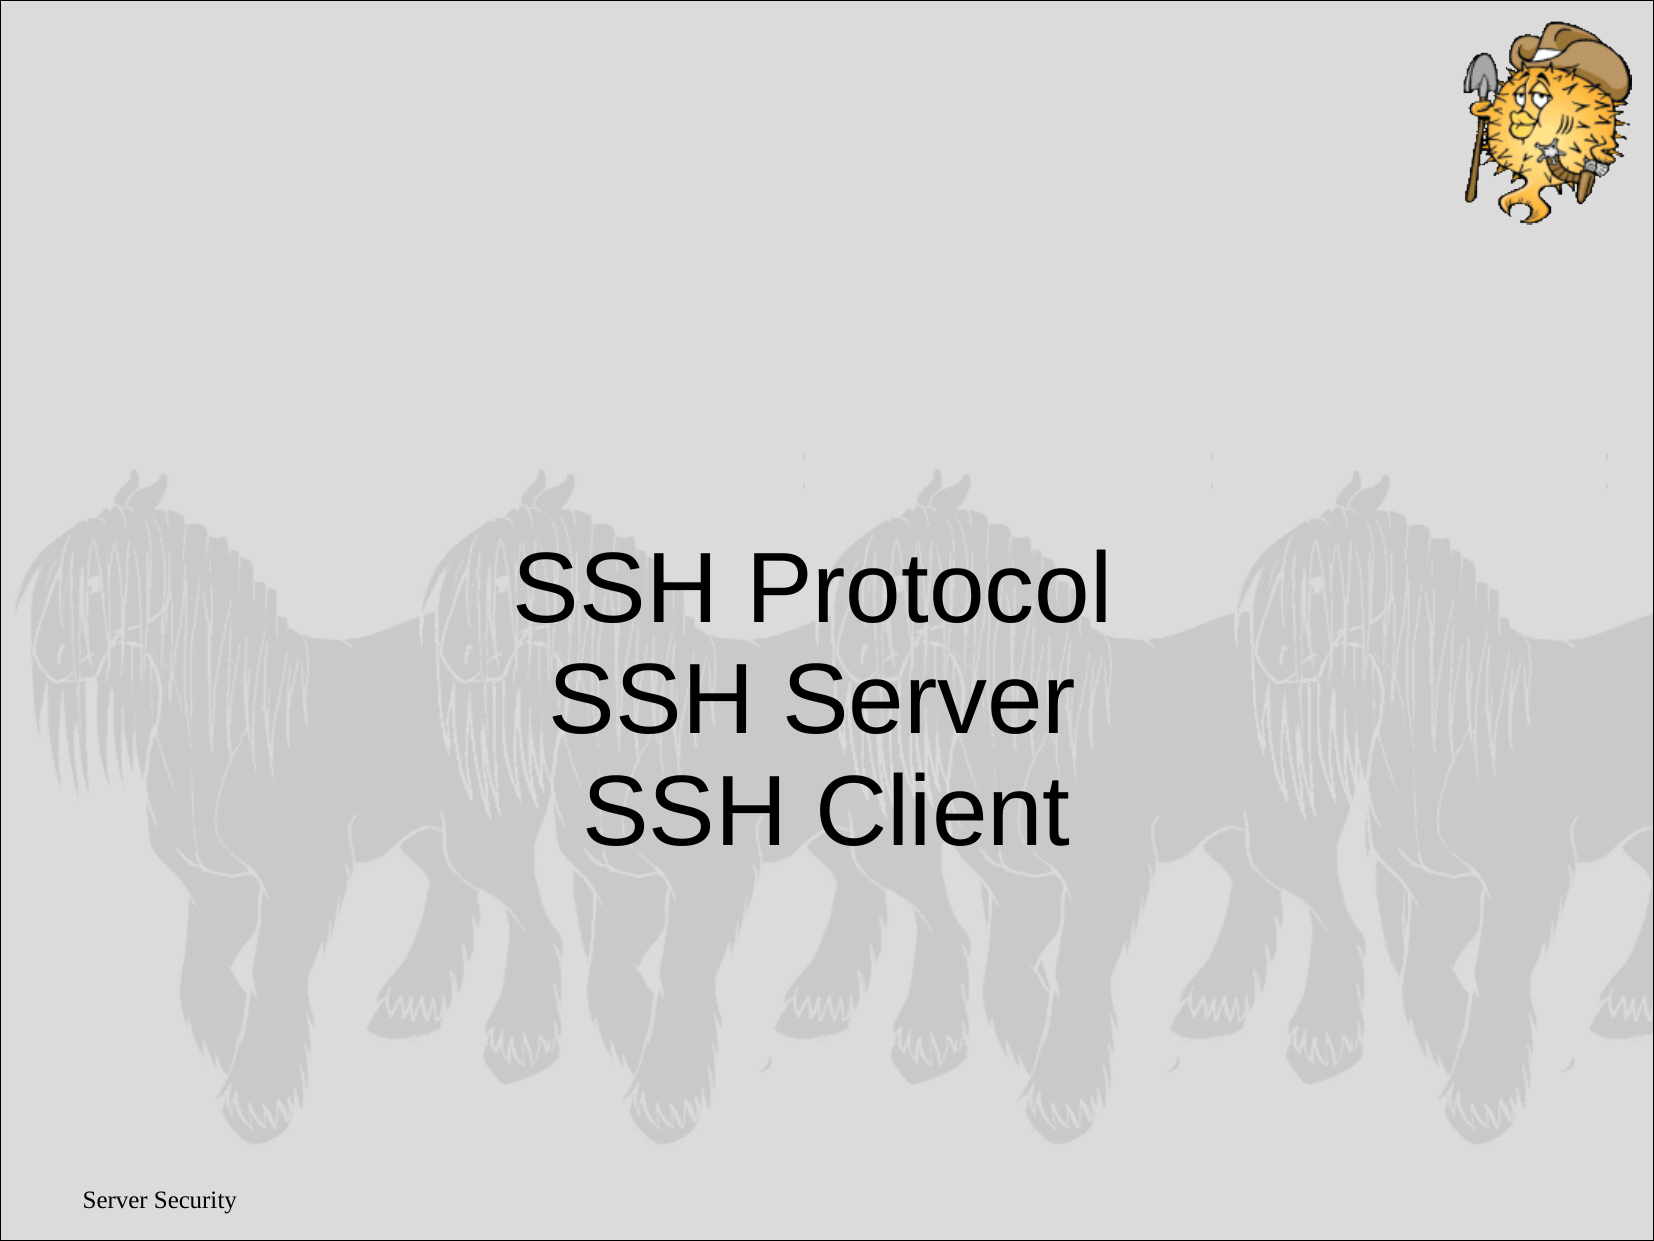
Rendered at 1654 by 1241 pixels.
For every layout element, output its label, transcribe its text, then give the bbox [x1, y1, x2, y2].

picture [1462, 20, 1632, 225]
subtitle SSH Protocol SSH Server SSH Client [82, 297, 1571, 1102]
